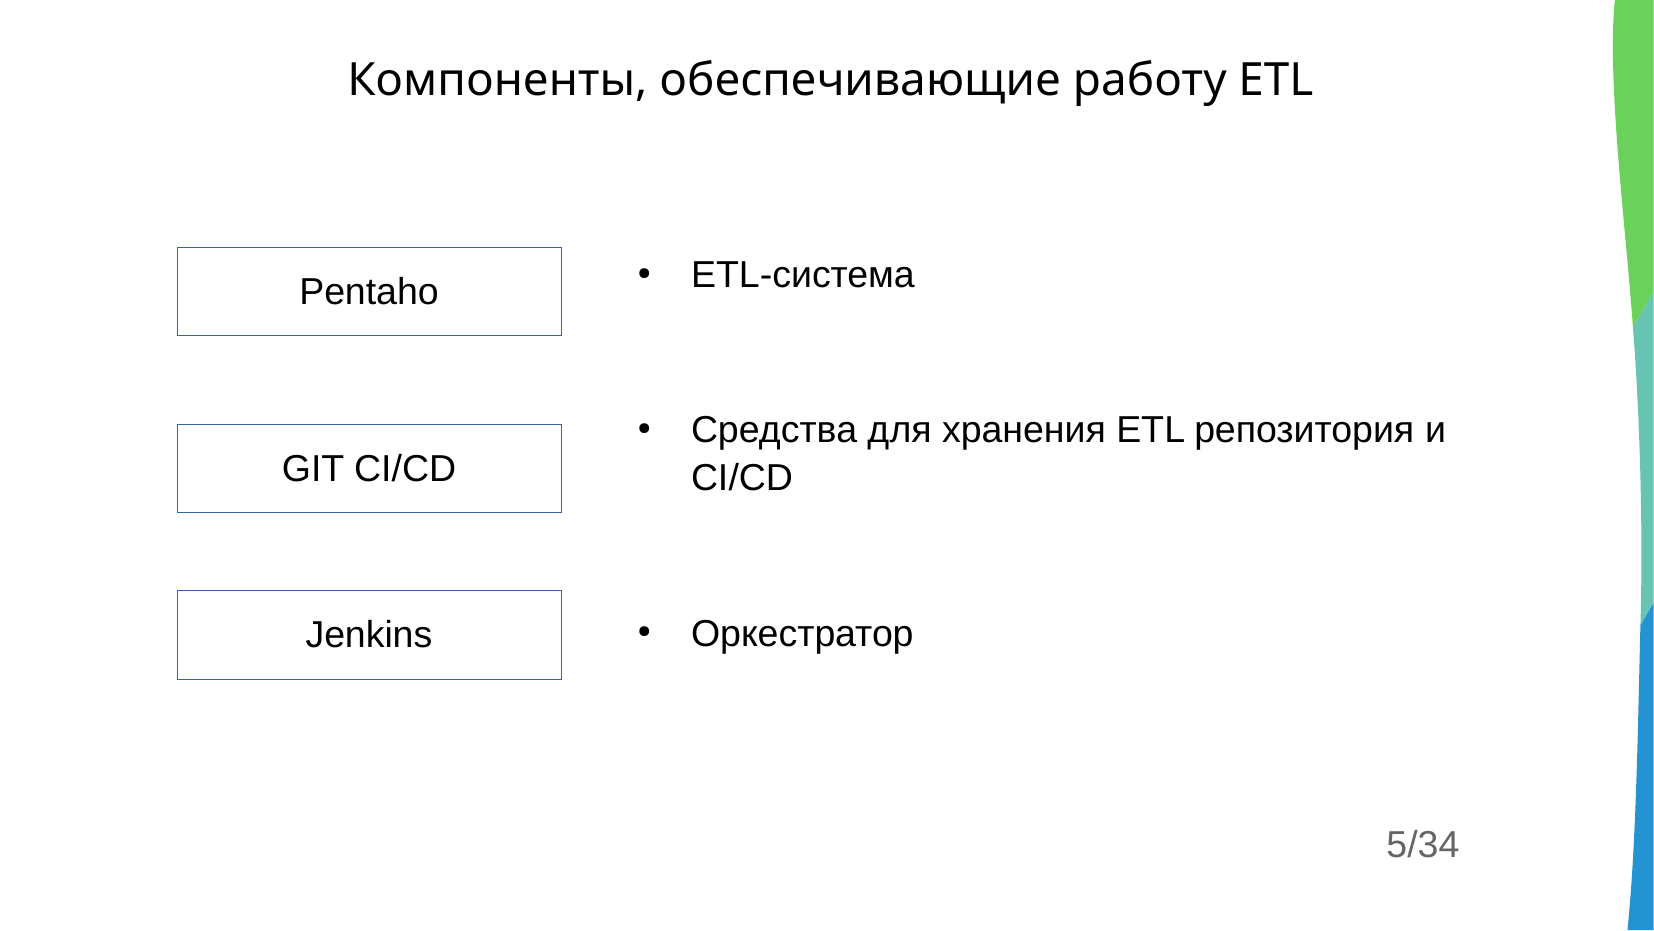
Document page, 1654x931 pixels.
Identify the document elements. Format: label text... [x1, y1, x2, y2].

text_box GIT CI/CD [177, 424, 562, 513]
text_box Jenkins [177, 590, 562, 680]
text_box <номер>/34 [1380, 815, 1616, 873]
text_box Pentaho [177, 247, 562, 336]
title Компоненты, обеспечивающие работу ETL [118, 0, 1543, 156]
list ETL-система Средства для хранения ETL репозитория и CI/CD Оркестратор [620, 247, 1512, 768]
